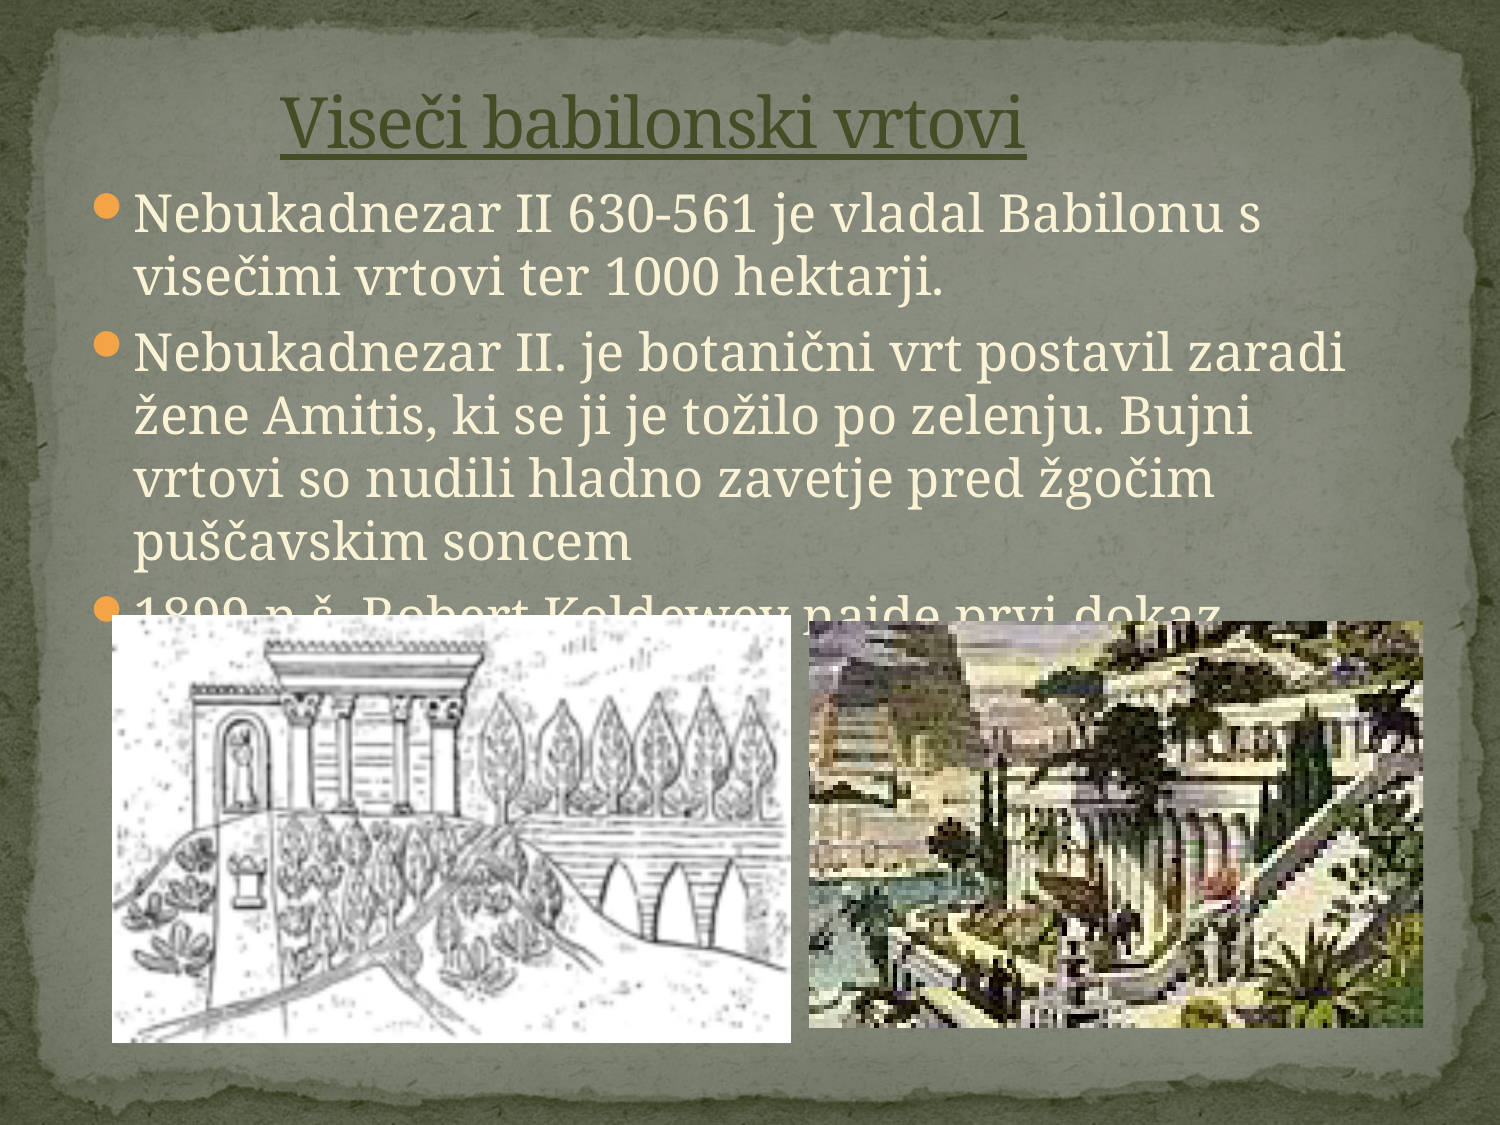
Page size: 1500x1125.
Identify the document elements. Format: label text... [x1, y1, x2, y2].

list Nebukadnezar II 630-561 je vladal Babilonu s visečimi vrtovi ter 1000 hektarji. Nebukadnezar II. je botanični vrt postavil zaradi žene Amitis, ki se ji je tožilo po zelenju. Bujni vrtovi so nudili hladno zavetje pred žgočim puščavskim soncem 1899 n.š. Robert Koldewey najde prvi dokaz. [75, 172, 1425, 657]
picture [0, 0, 1500, 1125]
title Viseči babilonski vrtovi [265, 0, 1069, 256]
